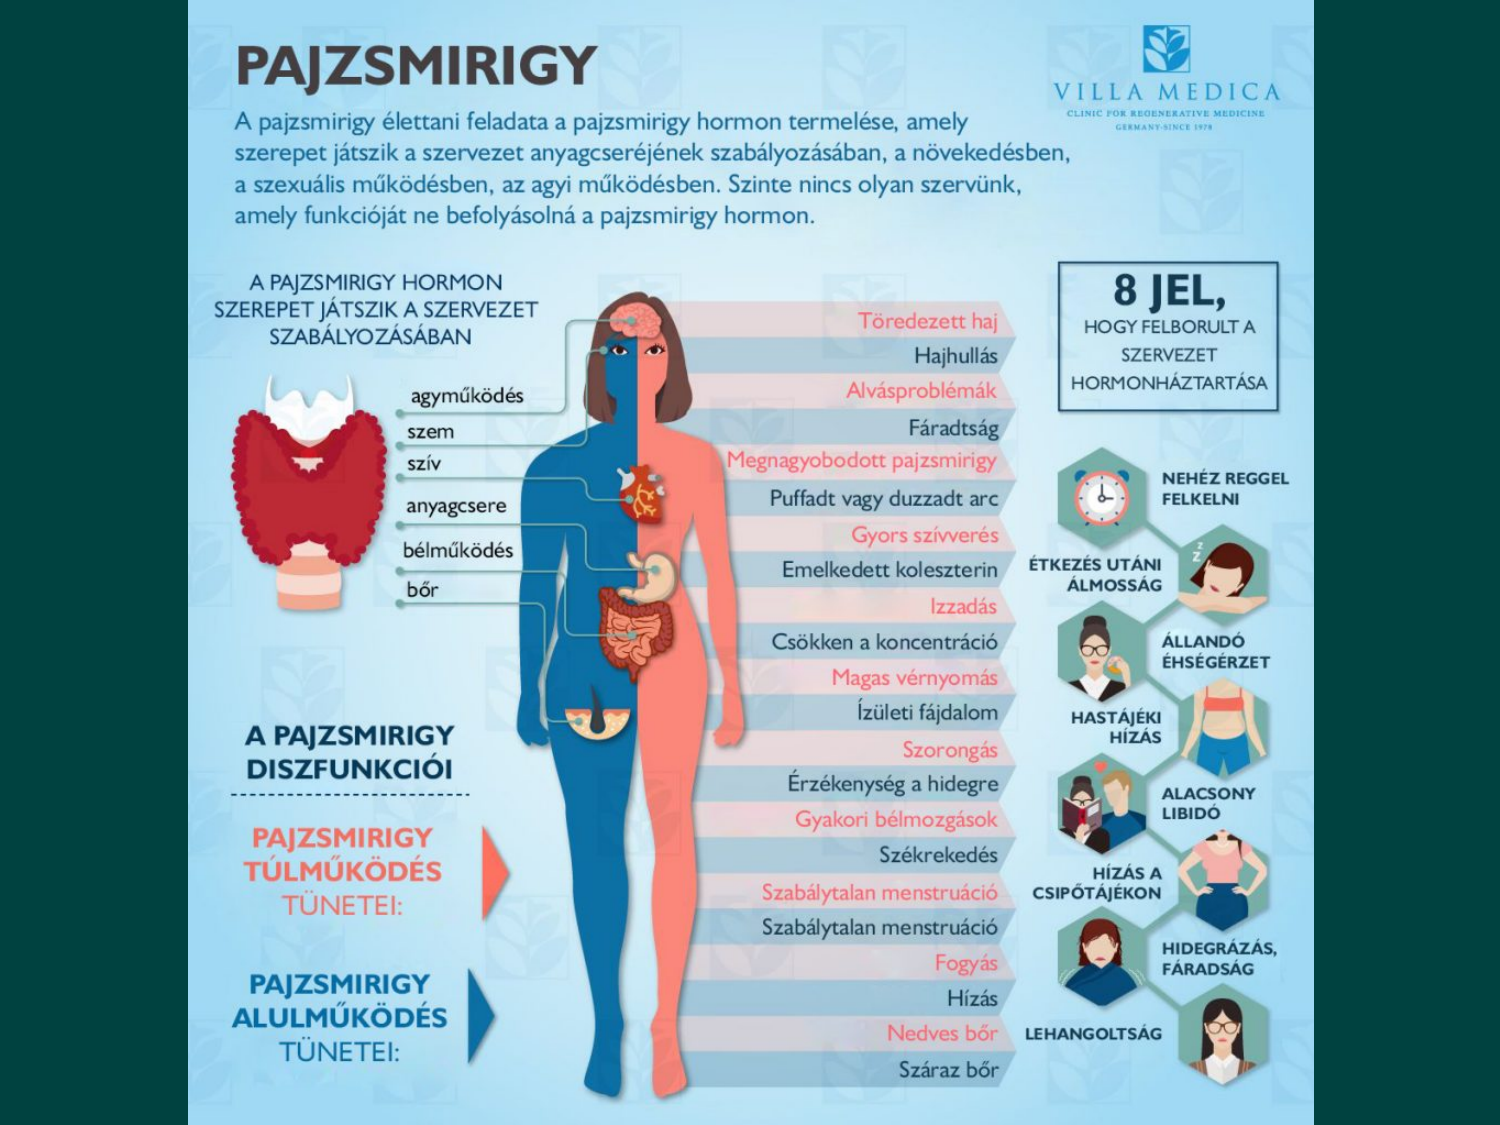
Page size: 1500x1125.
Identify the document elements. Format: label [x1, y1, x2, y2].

picture [188, 0, 1314, 1125]
